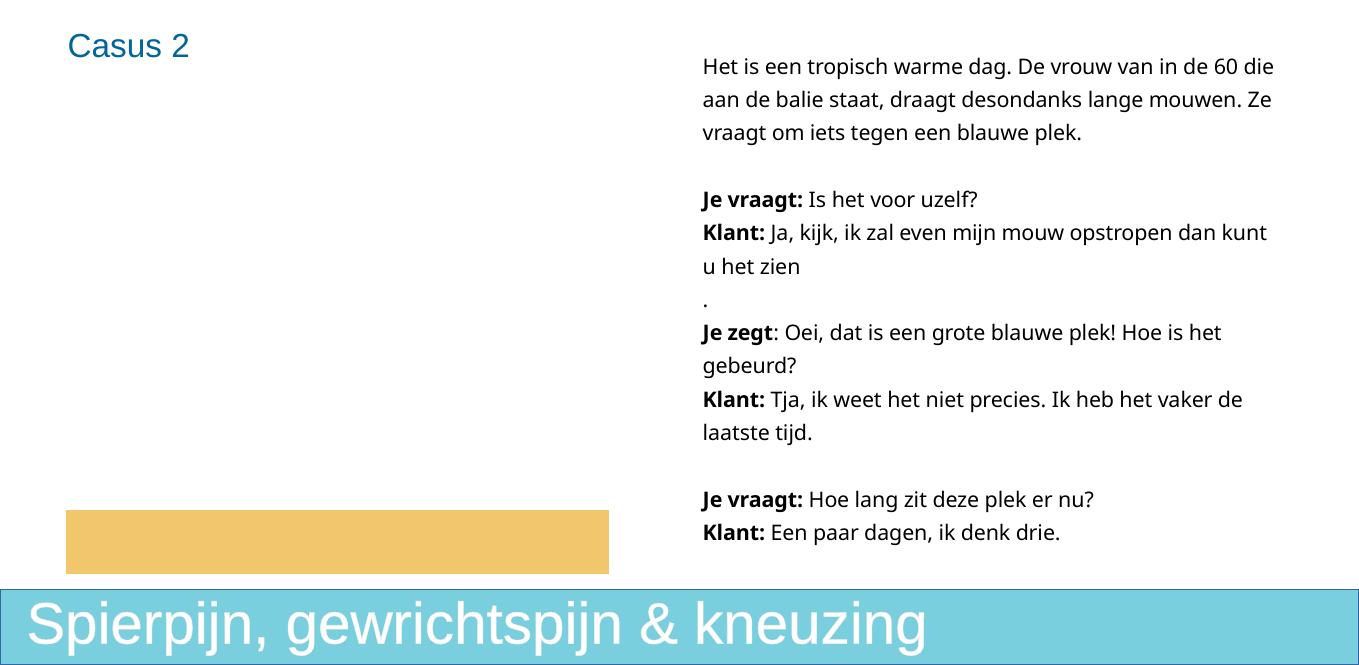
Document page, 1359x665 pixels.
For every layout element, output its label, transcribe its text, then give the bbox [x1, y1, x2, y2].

title Spierpijn, gewrichtspijn & kneuzing [26, 590, 1229, 665]
title Casus 2 [67, 26, 1291, 101]
text_box [0, 589, 1359, 665]
picture [66, 118, 609, 574]
list Het is een tropisch warme dag. De vrouw van in de 60 die aan de balie staat, draagt desondanks lange mouwen. Ze vraagt om iets tegen een blauwe plek. Je vraagt: Is het voor uzelf? Klant: Ja, kijk, ik zal even mijn mouw opstropen dan kunt u het zien . Je zegt: Oei, dat is een grote blauwe plek! Hoe is het gebeurd? Klant: Tja, ik weet het niet precies. Ik heb het vaker de laatste tijd. Je vraagt: Hoe lang zit deze plek er nu? Klant: Een paar dagen, ik denk drie. Je vraagt: Heeft u er al iets tegen geprobeerd? Klant: Nee, ik zou eigenlijk niet weten wat. [702, 47, 1287, 589]
